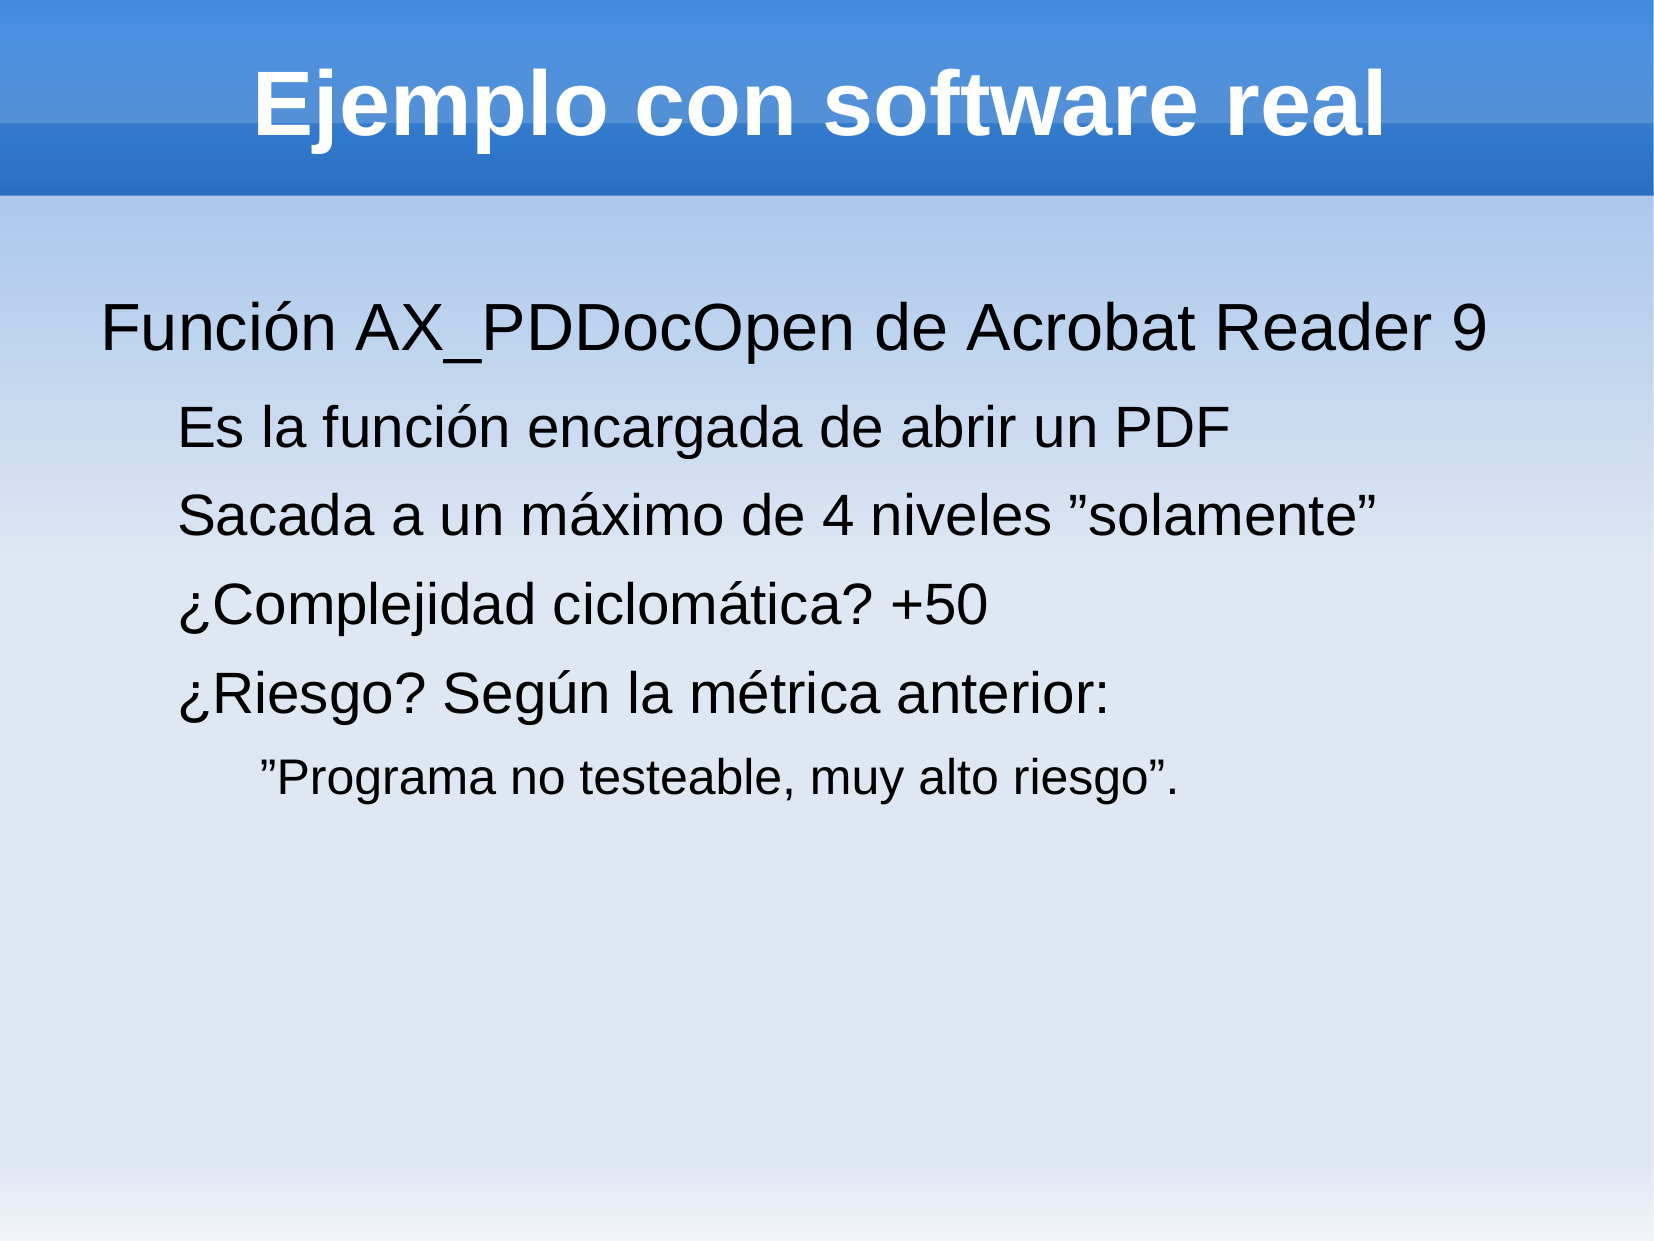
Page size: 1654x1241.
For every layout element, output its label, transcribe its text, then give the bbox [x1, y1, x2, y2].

title Ejemplo con software real [76, 7, 1565, 200]
list Función AX_PDDocOpen de Acrobat Reader 9 Es la función encargada de abrir un PDF Sacada a un máximo de 4 niveles ”solamente” ¿Complejidad ciclomática? +50 ¿Riesgo? Según la métrica anterior: ”Programa no testeable, muy alto riesgo”. [82, 290, 1571, 1094]
picture [0, 0, 1654, 1241]
